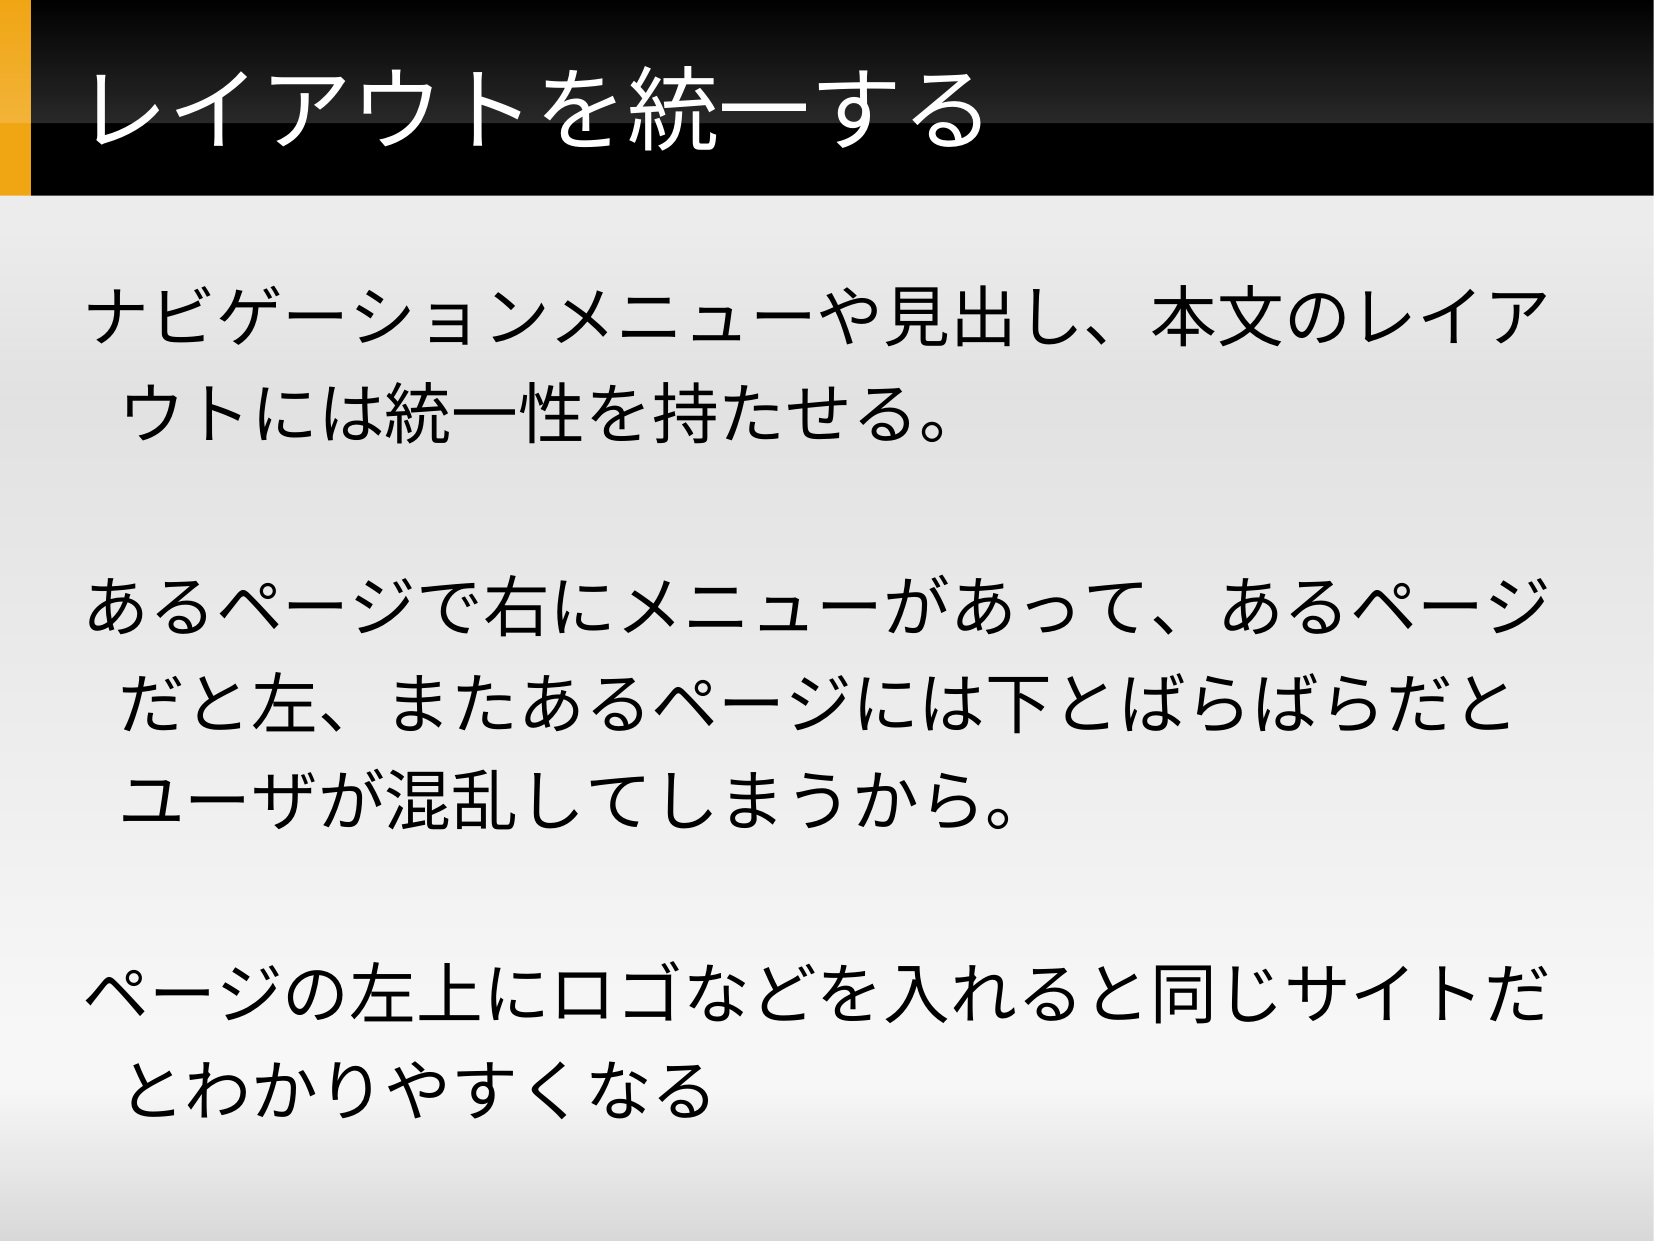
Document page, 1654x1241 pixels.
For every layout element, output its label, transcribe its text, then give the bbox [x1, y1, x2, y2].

picture [0, 0, 1654, 1241]
subtitle ナビゲーションメニューや見出し、本文のレイアウトには統一性を持たせる。 あるページで右にメニューがあって、あるページだと左、またあるページには下とばらばらだとユーザが混乱してしまうから。 ページの左上にロゴなどを入れると同じサイトだとわかりやすくなる [82, 290, 1571, 1109]
title レイアウトを統一する [76, 0, 1565, 208]
